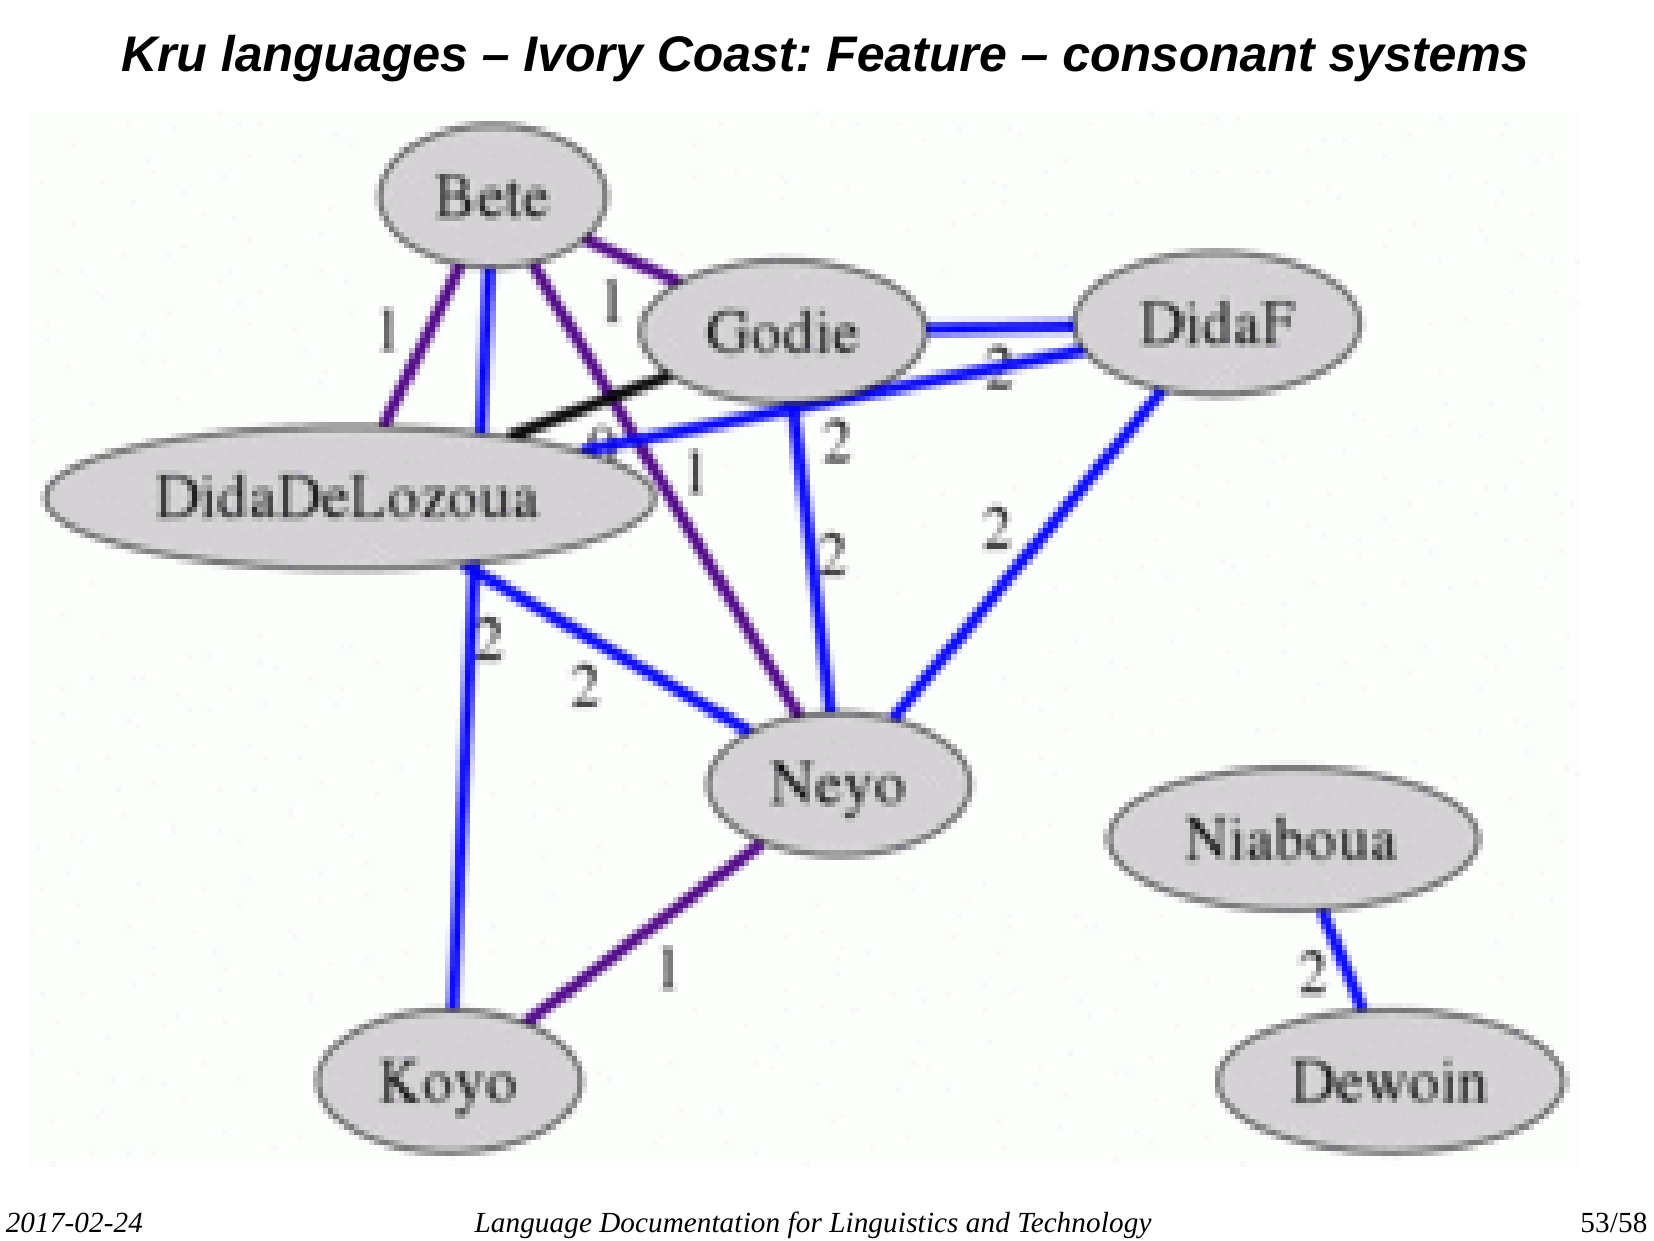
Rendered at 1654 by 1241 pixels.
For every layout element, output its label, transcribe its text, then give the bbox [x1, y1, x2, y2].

title Kru languages – Ivory Coast: Feature – consonant systems [0, 2, 1654, 106]
picture [30, 111, 1646, 1167]
